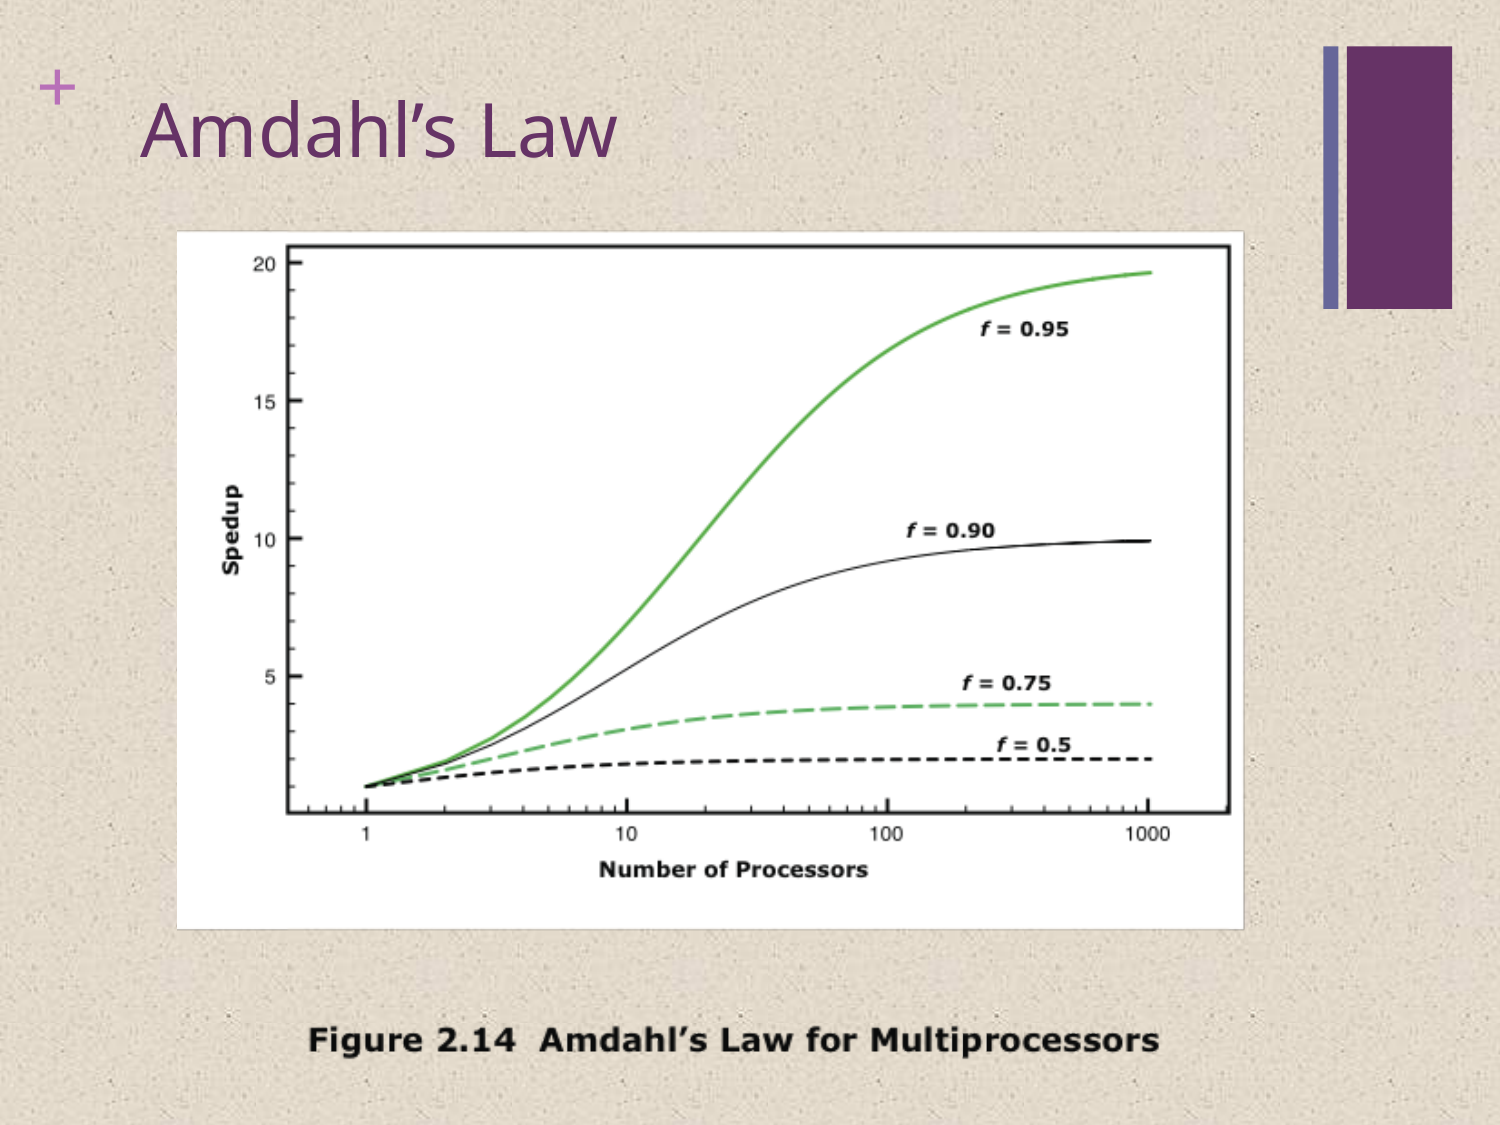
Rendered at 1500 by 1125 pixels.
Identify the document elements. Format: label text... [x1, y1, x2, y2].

picture [0, 0, 1500, 1125]
title Amdahl’s Law [125, 75, 1365, 259]
